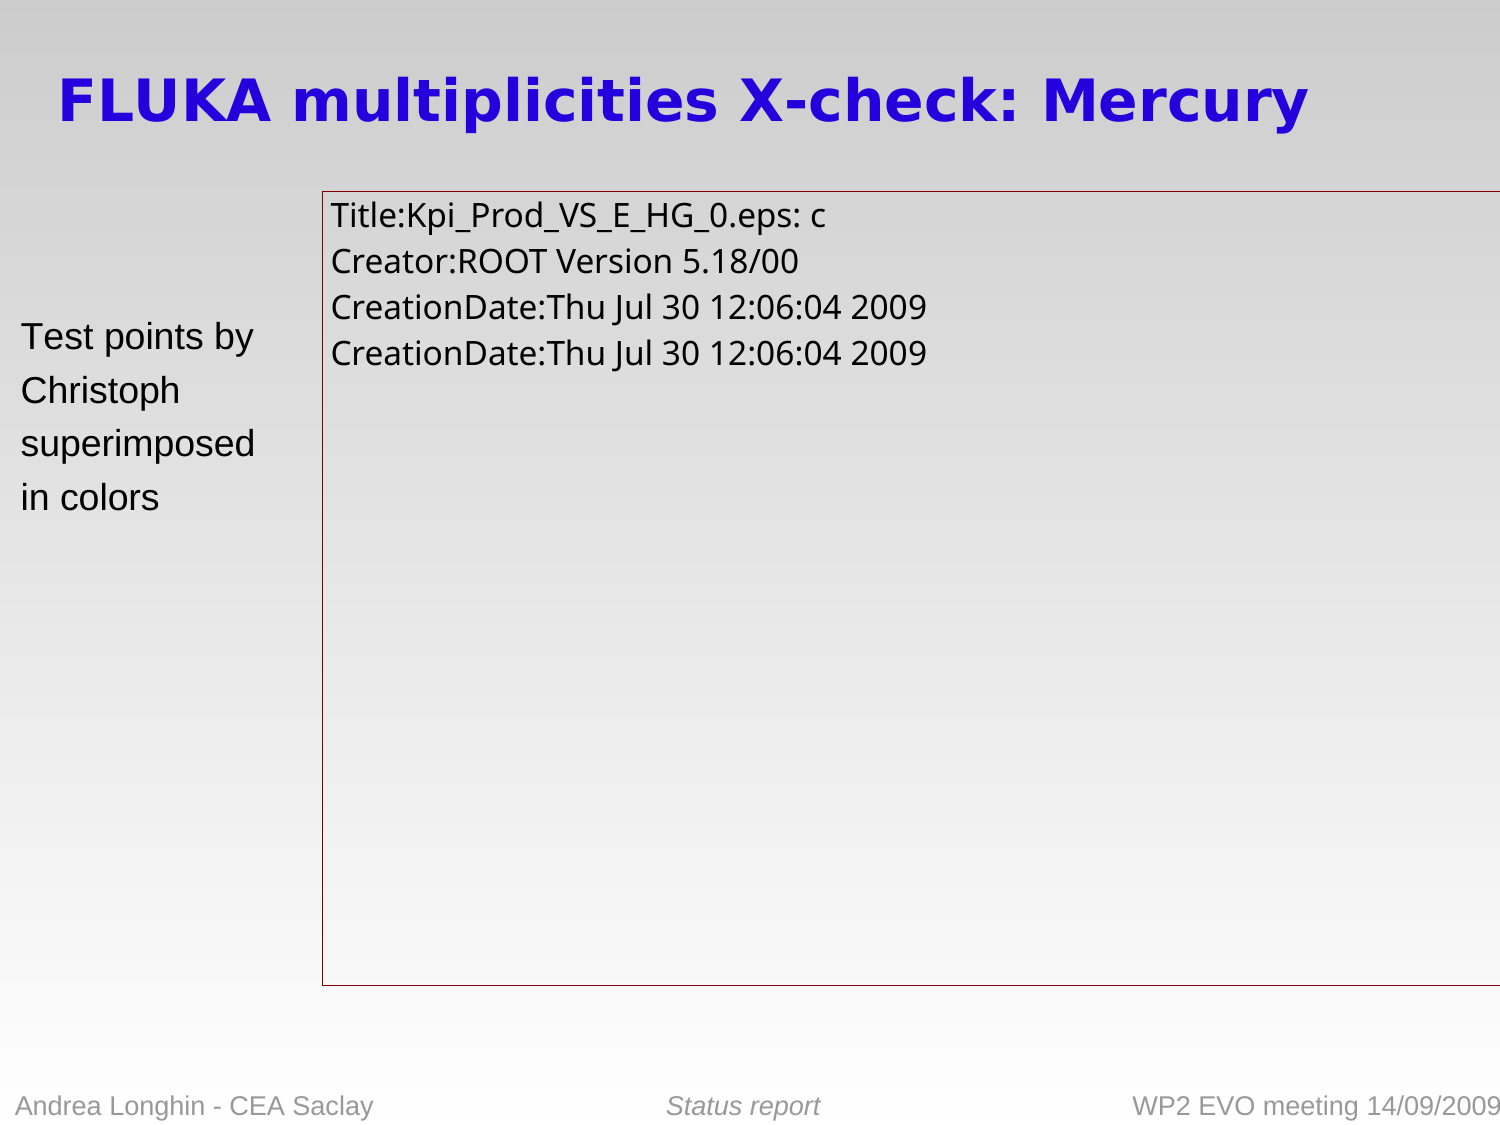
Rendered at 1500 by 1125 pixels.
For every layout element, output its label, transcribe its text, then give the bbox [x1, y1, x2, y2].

title FLUKA multiplicities X-check: Mercury [10, 16, 1358, 188]
picture [319, 189, 1500, 986]
text_box Test points by Christoph superimposed in colors [5, 296, 306, 526]
